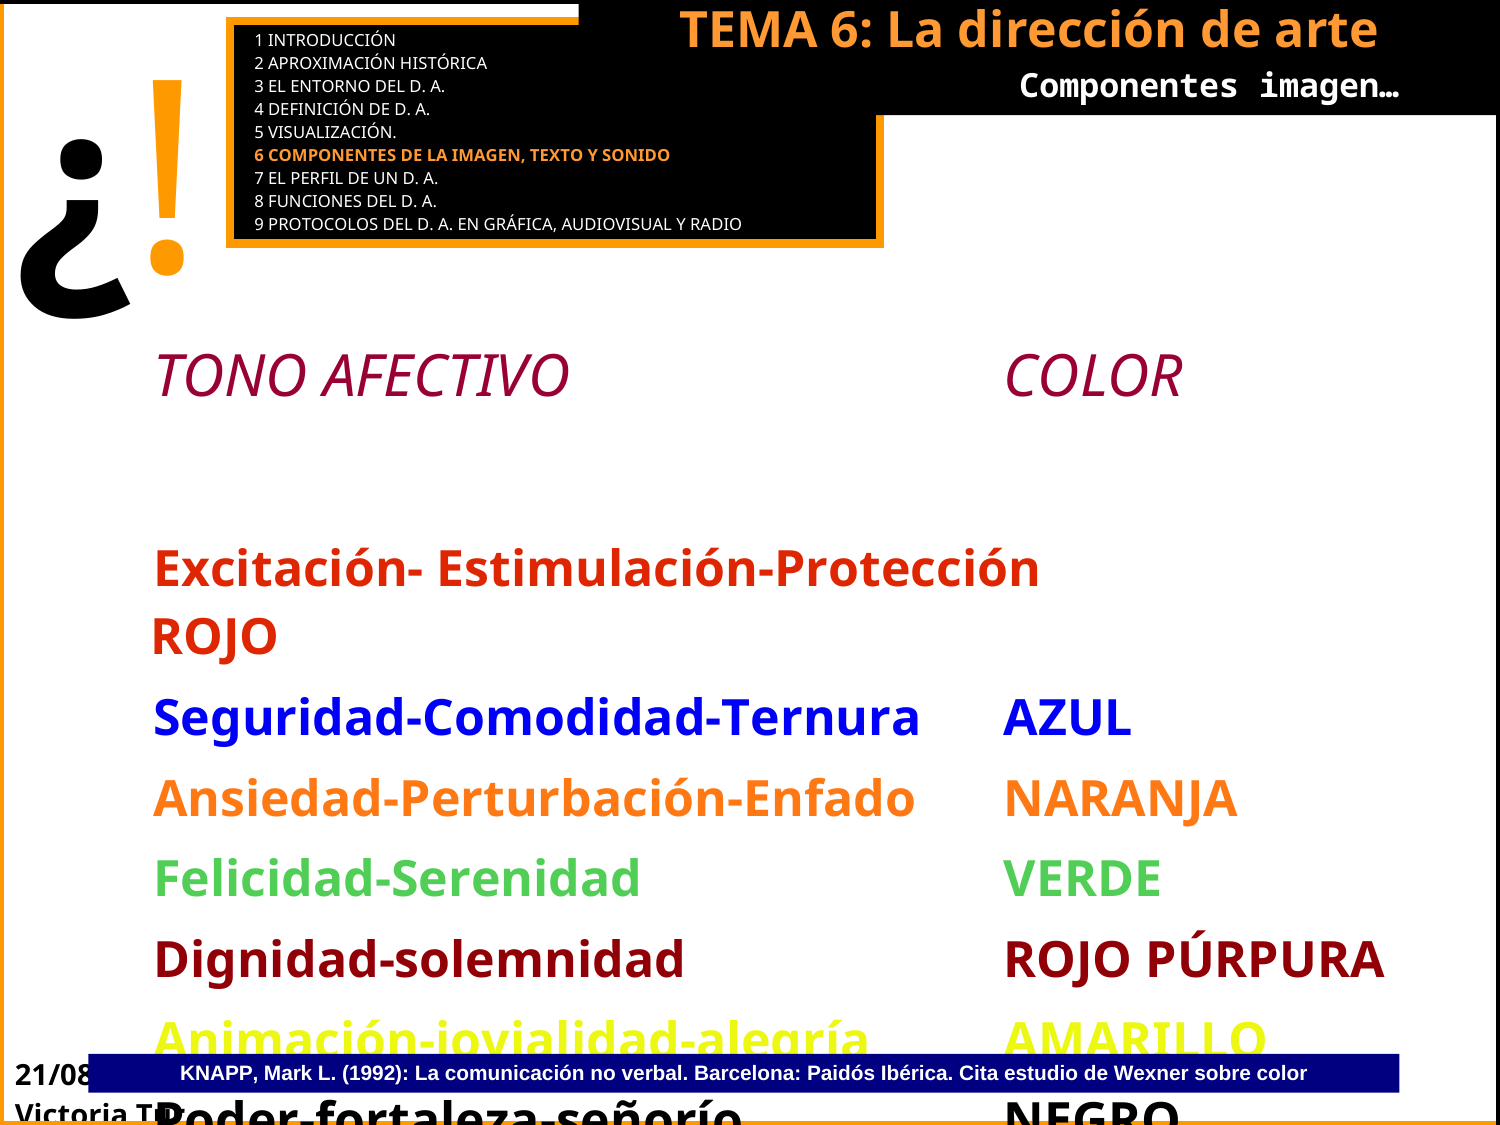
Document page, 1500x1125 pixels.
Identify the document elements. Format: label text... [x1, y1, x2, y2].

text_box TEMA 6: La dirección de arte Componentes imagen… [578, 0, 1500, 116]
text_box KNAPP, Mark L. (1992): La comunicación no verbal. Barcelona: Paidós Ibérica. Cita estudio de Wexner sobre color [88, 1053, 1400, 1093]
list TONO AFECTIVO COLOR Excitación- Estimulación-Protección ROJO Seguridad-Comodidad-Ternura AZUL Ansiedad-Perturbación-Enfado NARANJA Felicidad-Serenidad VERDE Dignidad-solemnidad ROJO PÚRPURA Animación-jovialidad-alegría AMARILLO Poder-fortaleza-señorío NEGRO [135, 326, 1439, 1125]
text_box 1 INTRODUCCIÓN 2 APROXIMACIÓN HISTÓRICA 3 EL ENTORNO DEL D. A. 4 DEFINICIÓN DE D. A. 5 VISUALIZACIÓN. 6 COMPONENTES DE LA IMAGEN, TEXTO Y SONIDO 7 EL PERFIL DE UN D. A. 8 FUNCIONES DEL D. A. 9 PROTOCOLOS DEL D. A. EN GRÁFICA, AUDIOVISUAL Y RADIO [230, 20, 880, 244]
